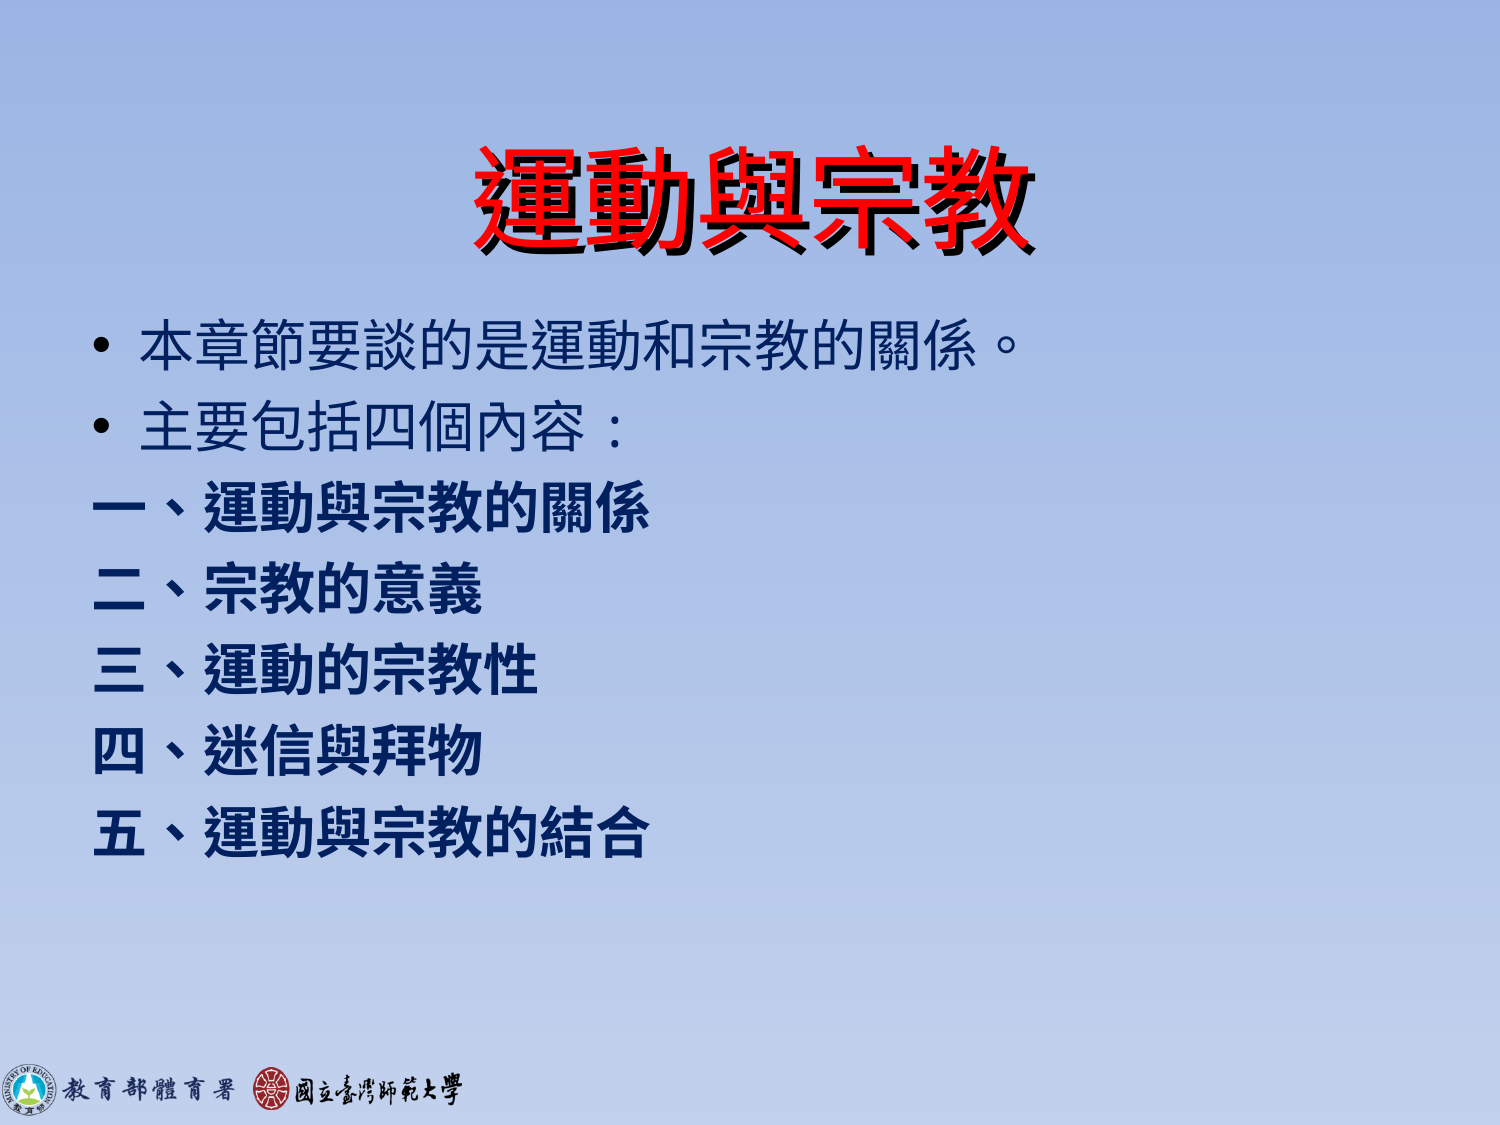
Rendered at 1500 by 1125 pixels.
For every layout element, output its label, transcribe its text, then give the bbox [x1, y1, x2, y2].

title 運動與宗教 [76, 101, 1427, 290]
list 本章節要談的是運動和宗教的關係。 主要包括四個內容: 一、運動與宗教的關係 二、宗教的意義 三、運動的宗教性 四、迷信與拜物 五、運動與宗教的結合 [76, 302, 1427, 970]
